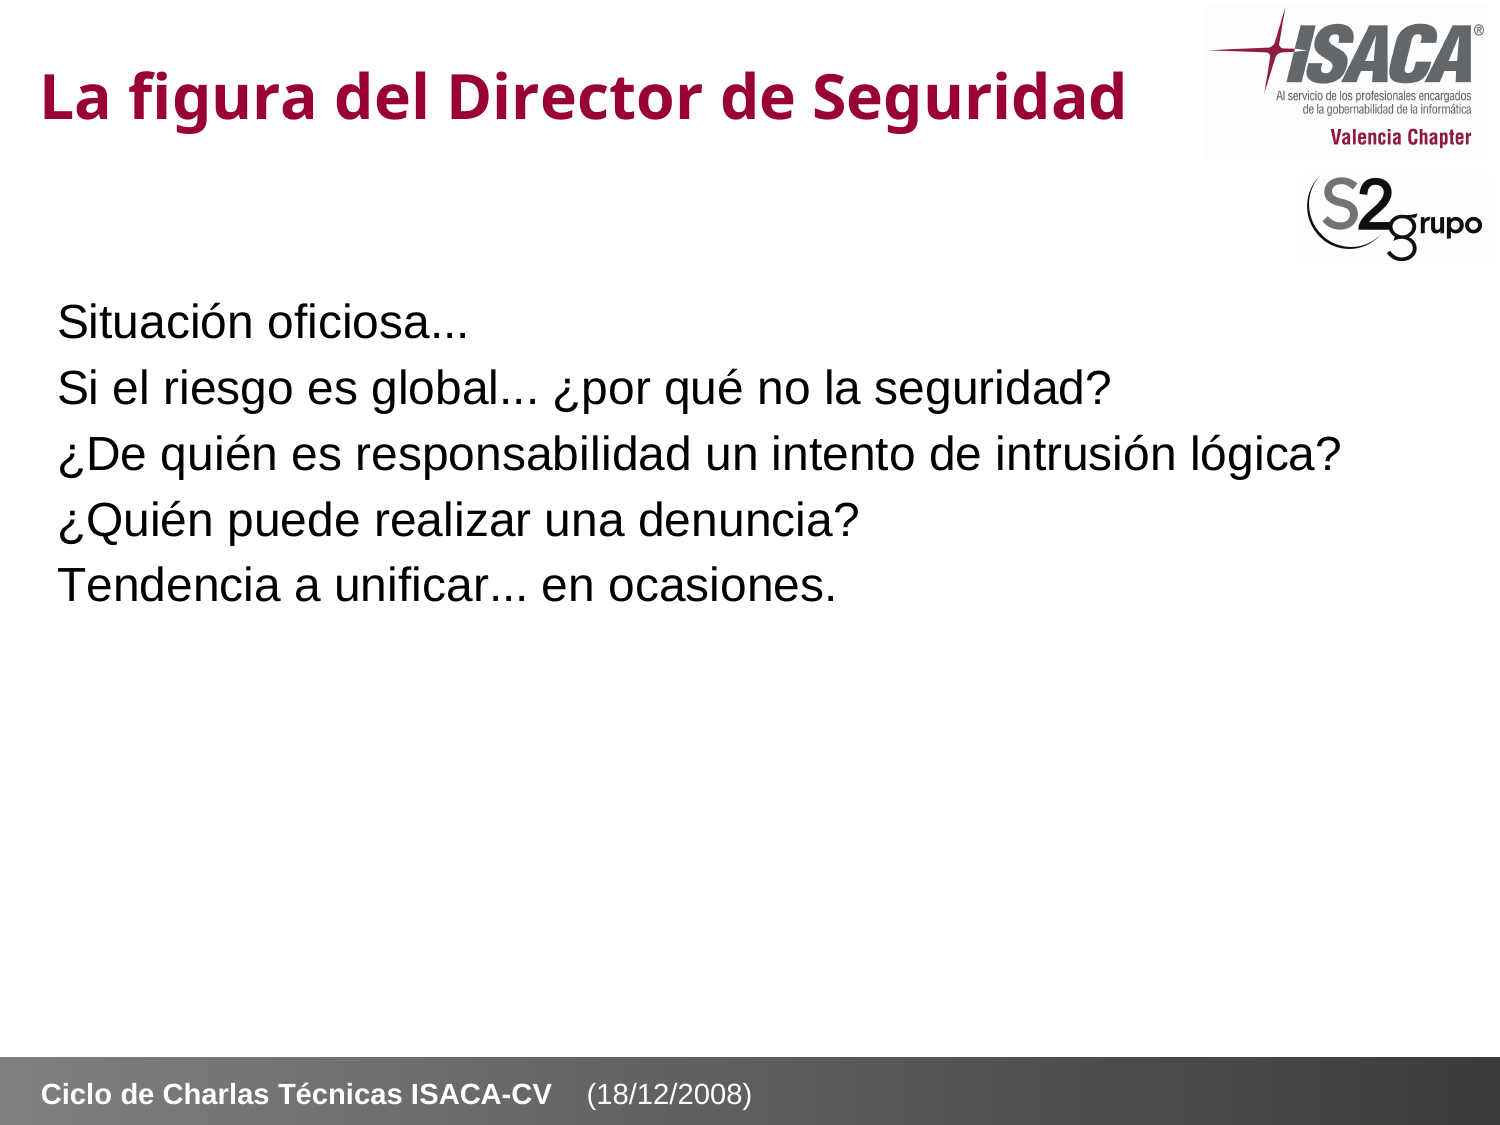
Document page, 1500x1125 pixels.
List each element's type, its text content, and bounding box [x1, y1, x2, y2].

list Situación oficiosa... Si el riesgo es global... ¿por qué no la seguridad? ¿De quién es responsabilidad un intento de intrusión lógica? ¿Quién puede realizar una denuncia? Tendencia a unificar... en ocasiones. [42, 287, 1472, 1026]
title La figura del Director de Seguridad [39, 45, 1199, 233]
picture [1204, 5, 1488, 159]
picture [1299, 171, 1493, 266]
